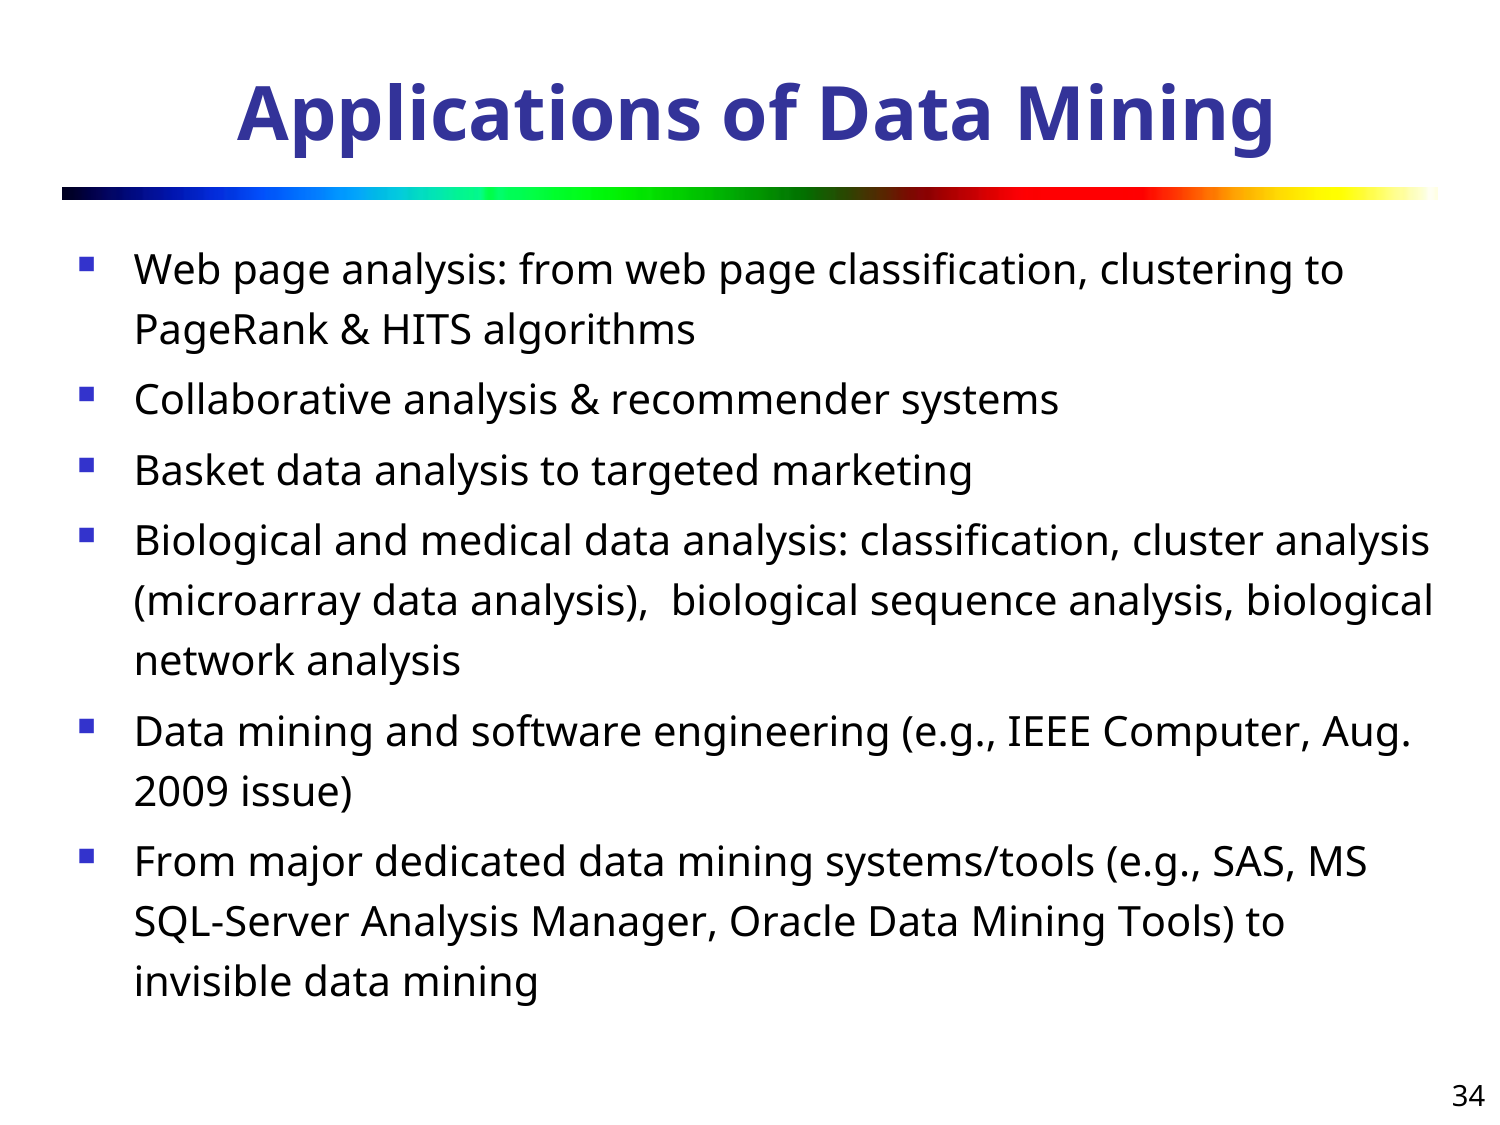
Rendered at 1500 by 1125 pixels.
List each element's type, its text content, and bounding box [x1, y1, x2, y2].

list Web page analysis: from web page classification, clustering to PageRank & HITS algorithms Collaborative analysis & recommender systems Basket data analysis to targeted marketing Biological and medical data analysis: classification, cluster analysis (microarray data analysis), biological sequence analysis, biological network analysis Data mining and software engineering (e.g., IEEE Computer, Aug. 2009 issue) From major dedicated data mining systems/tools (e.g., SAS, MS SQL-Server Analysis Manager, Oracle Data Mining Tools) to invisible data mining [62, 224, 1450, 1075]
title Applications of Data Mining [124, 37, 1391, 163]
text_box <number> [1187, 1050, 1500, 1125]
